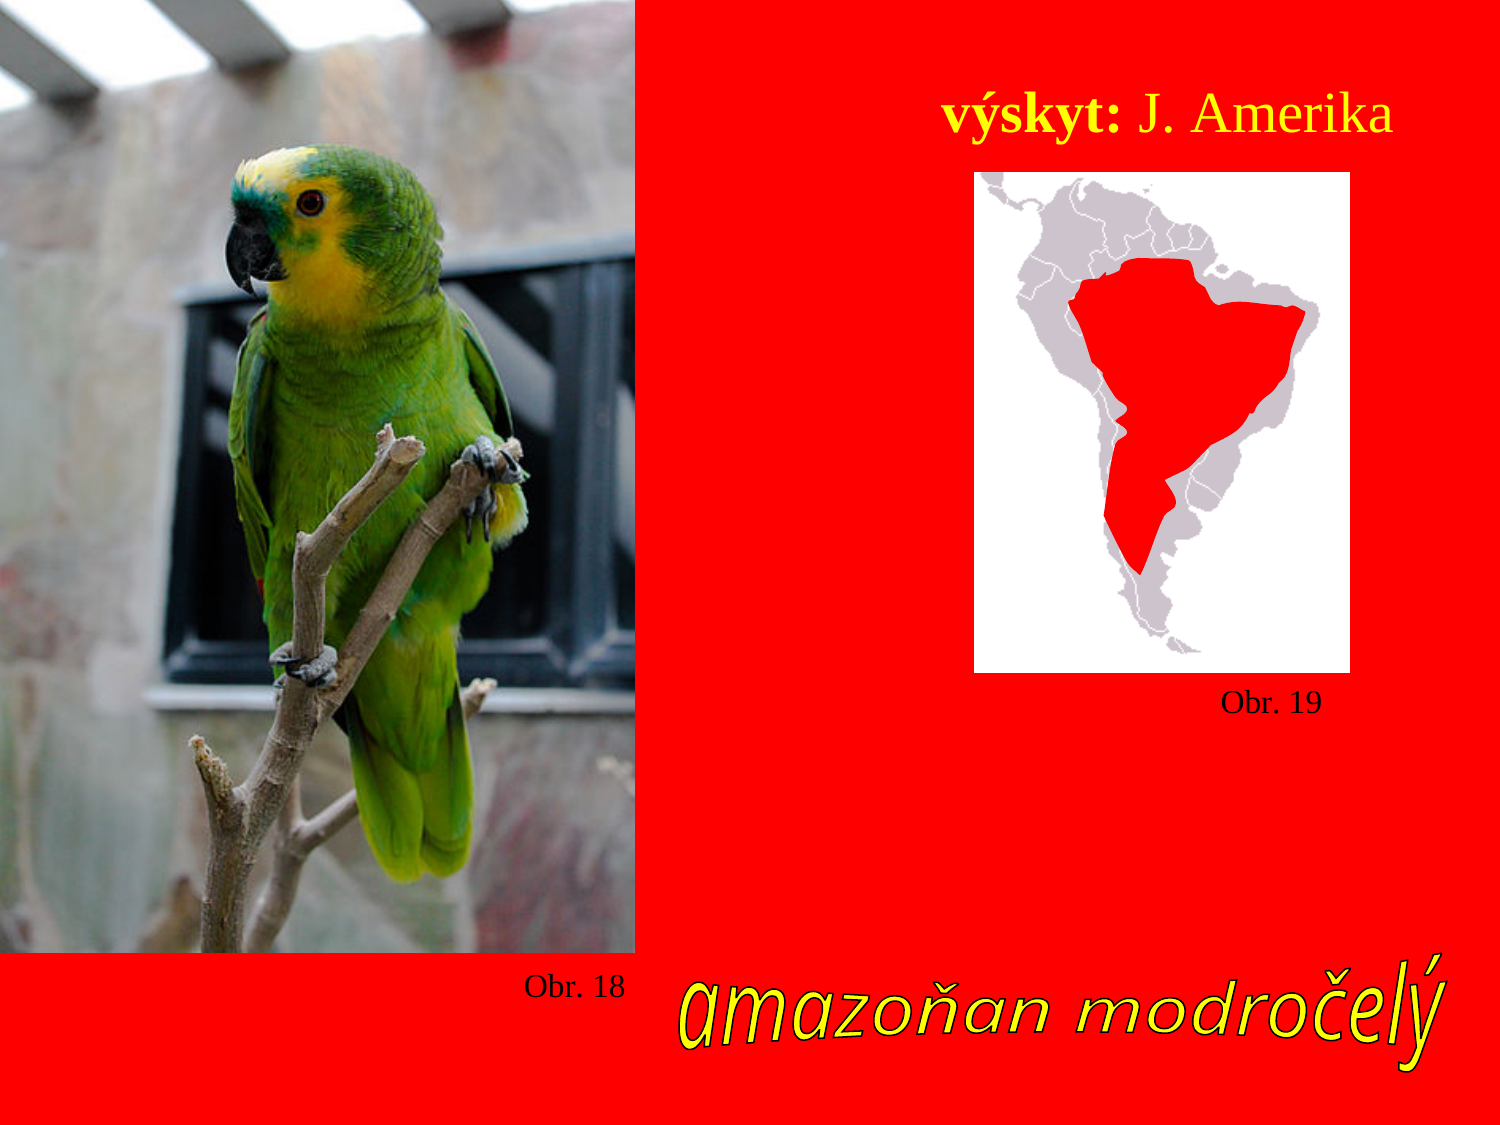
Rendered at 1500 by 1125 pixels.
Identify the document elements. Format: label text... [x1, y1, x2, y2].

text_box amazoňan modročelý [833, 994, 870, 1038]
text_box výskyt: J. Amerika [927, 66, 1436, 152]
text_box amazoňan modročelý [1424, 953, 1442, 976]
text_box amazoňan modročelý [1269, 992, 1307, 1038]
text_box amazoňan modročelý [722, 986, 785, 1046]
picture [0, 0, 635, 953]
text_box amazoňan modročelý [1147, 997, 1186, 1034]
text_box amazoňan modročelý [1325, 968, 1351, 985]
text_box amazoňan modročelý [1350, 987, 1384, 1044]
picture [974, 172, 1350, 673]
text_box amazoňan modročelý [1192, 980, 1237, 1035]
text_box amazoňan modročelý [793, 991, 834, 1041]
text_box Obr. 18 [490, 952, 644, 1013]
text_box amazoňan modročelý [873, 995, 912, 1036]
text_box amazoňan modročelý [1398, 981, 1447, 1072]
text_box amazoňan modročelý [1387, 960, 1408, 1045]
text_box amazoňan modročelý [916, 997, 958, 1035]
text_box Obr. 19 [1186, 668, 1341, 730]
text_box amazoňan modročelý [965, 998, 1006, 1034]
text_box amazoňan modročelý [1076, 998, 1140, 1033]
text_box [1068, 258, 1305, 575]
text_box amazoňan modročelý [679, 982, 719, 1050]
text_box amazoňan modročelý [1237, 994, 1270, 1036]
text_box amazoňan modročelý [1008, 998, 1049, 1033]
text_box amazoňan modročelý [1314, 989, 1347, 1041]
